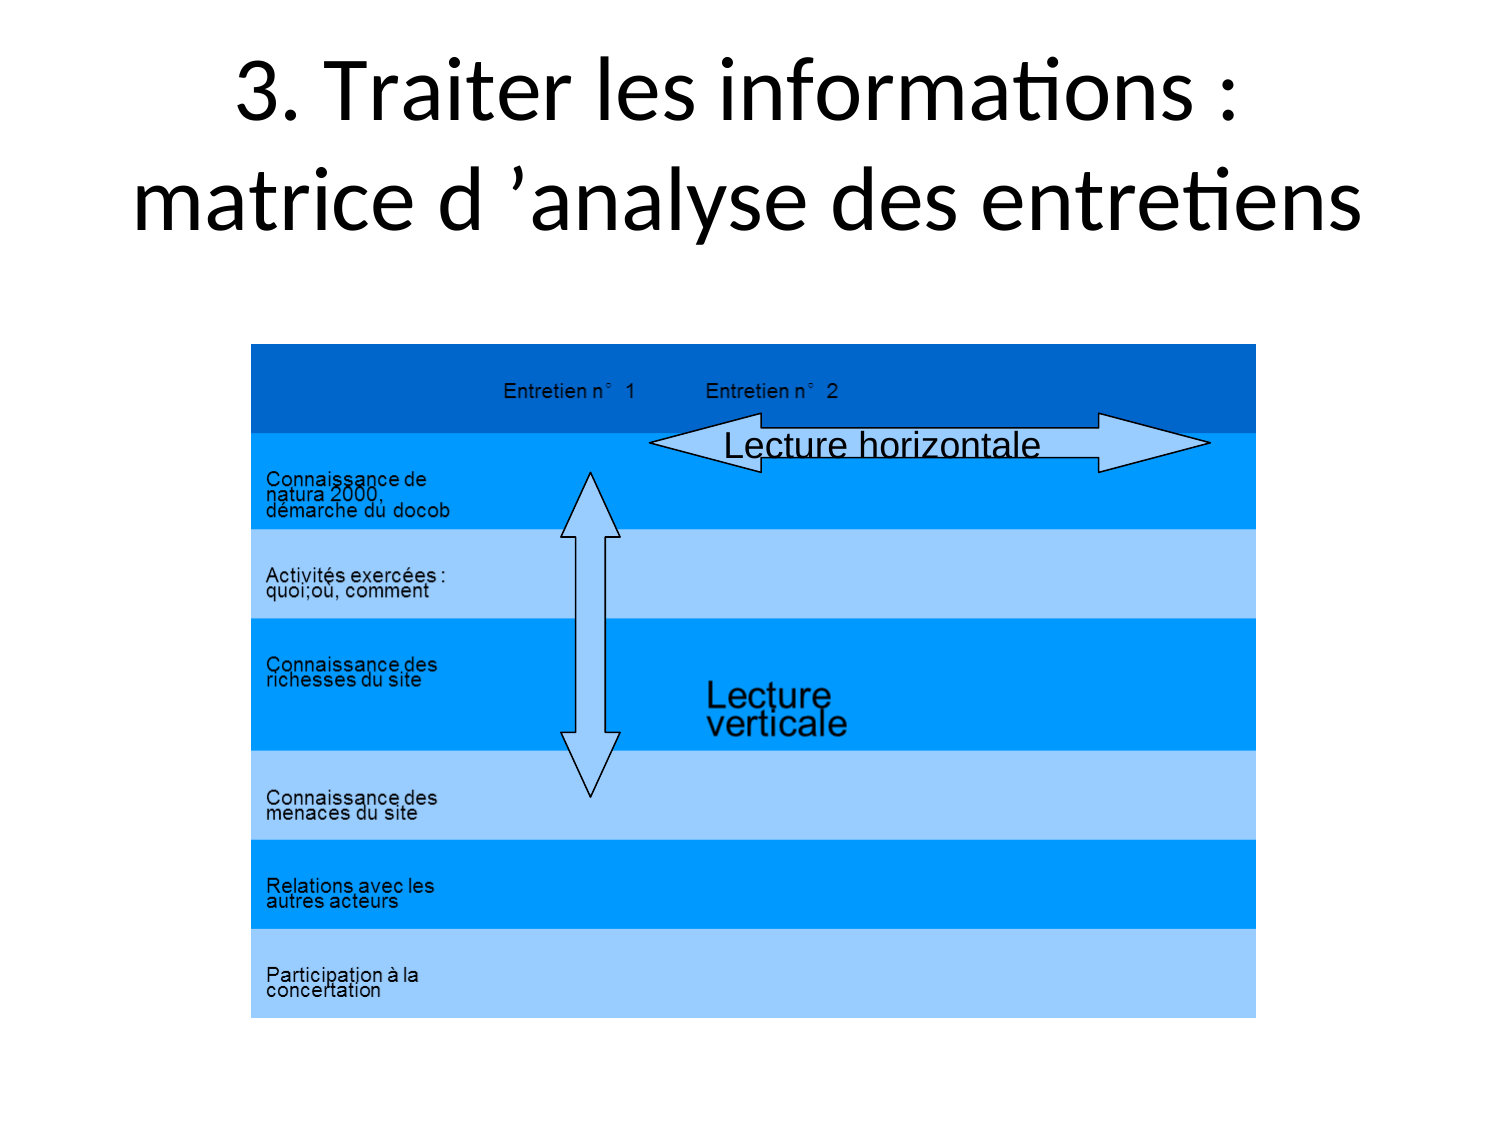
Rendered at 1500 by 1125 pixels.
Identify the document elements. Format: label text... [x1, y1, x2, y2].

picture [250, 343, 1256, 1018]
text_box [1057, 413, 1211, 473]
text_box [560, 472, 621, 798]
title 3. Traiter les informations : matrice d ’analyse des entretiens [75, 21, 1422, 257]
text_box Lecture horizontale [708, 413, 1057, 474]
text_box [649, 427, 708, 459]
